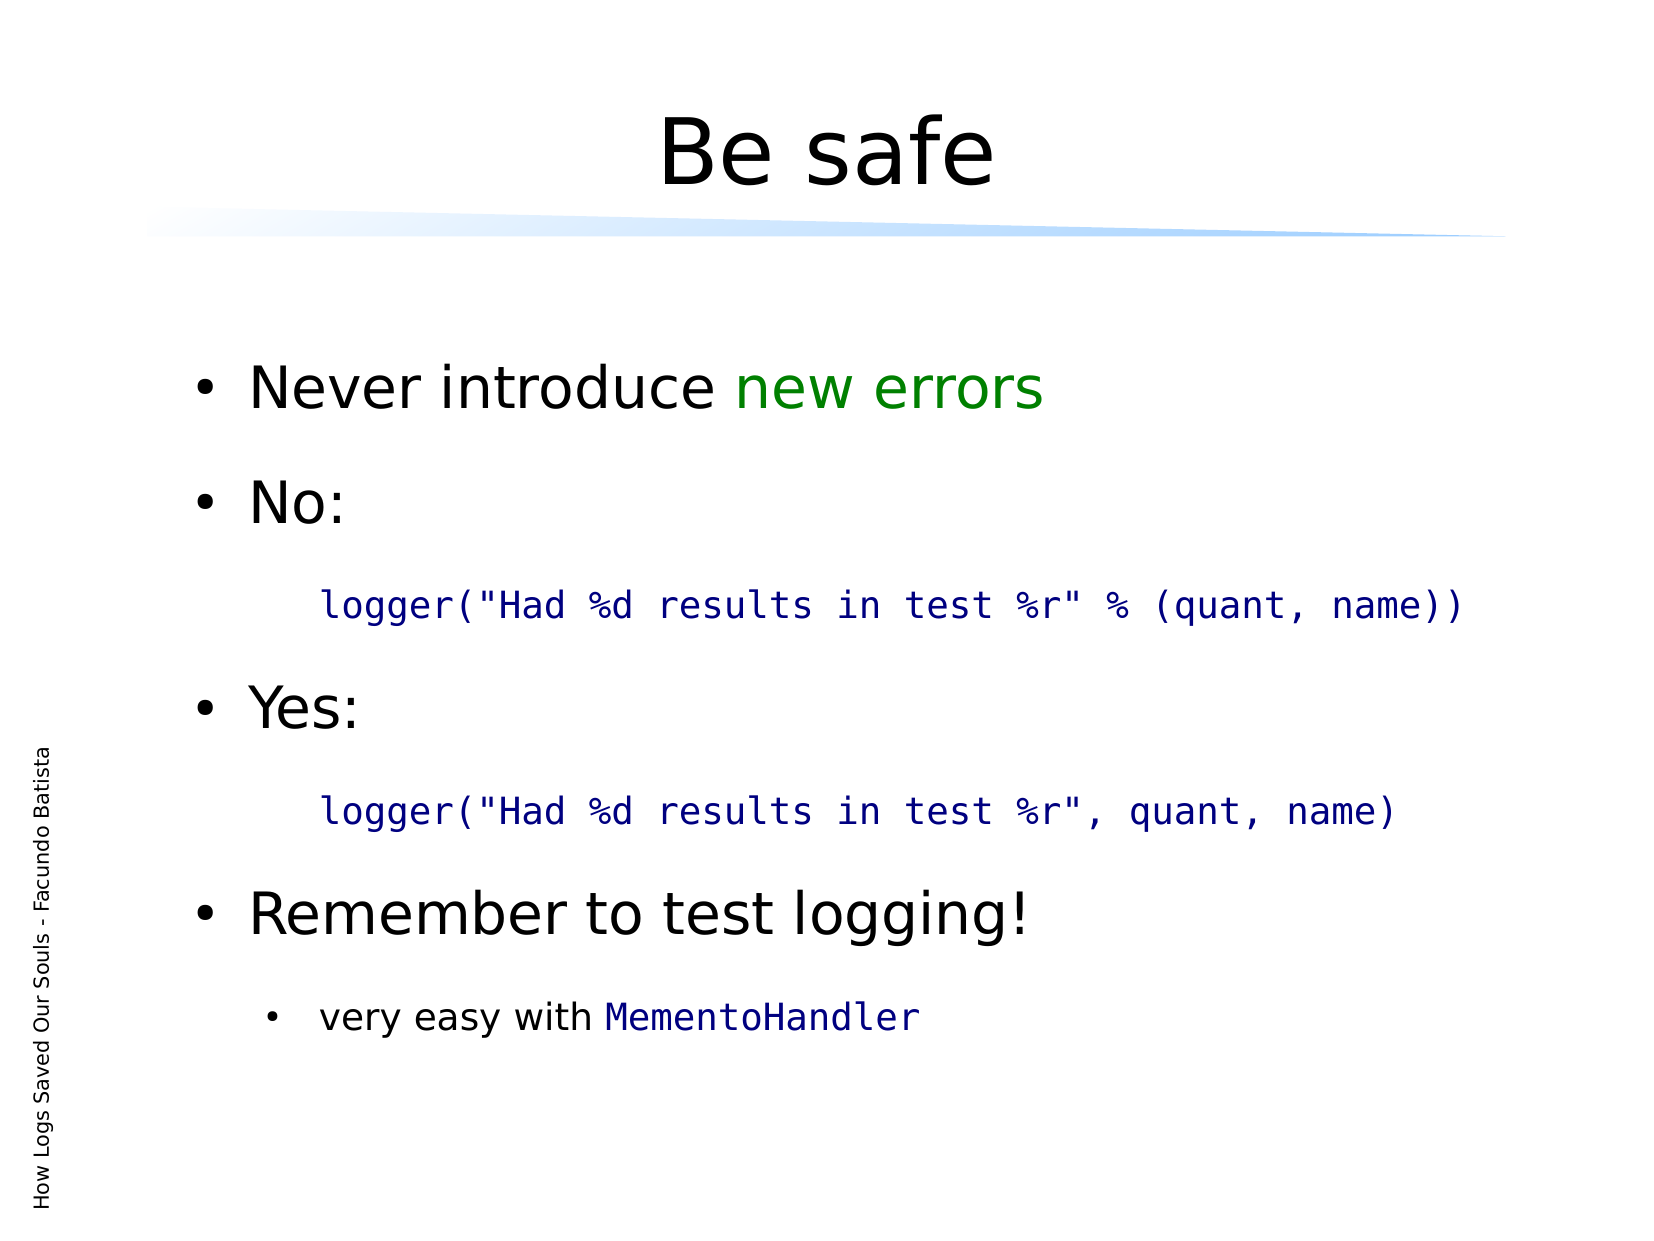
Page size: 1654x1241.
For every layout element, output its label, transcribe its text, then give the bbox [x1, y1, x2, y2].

list Never introduce new errors No: logger("Had %d results in test %r" % (quant, name)) Yes: logger("Had %d results in test %r", quant, name) Remember to test logging! very easy with MementoHandler [177, 354, 1571, 1109]
title Be safe [82, 49, 1571, 257]
